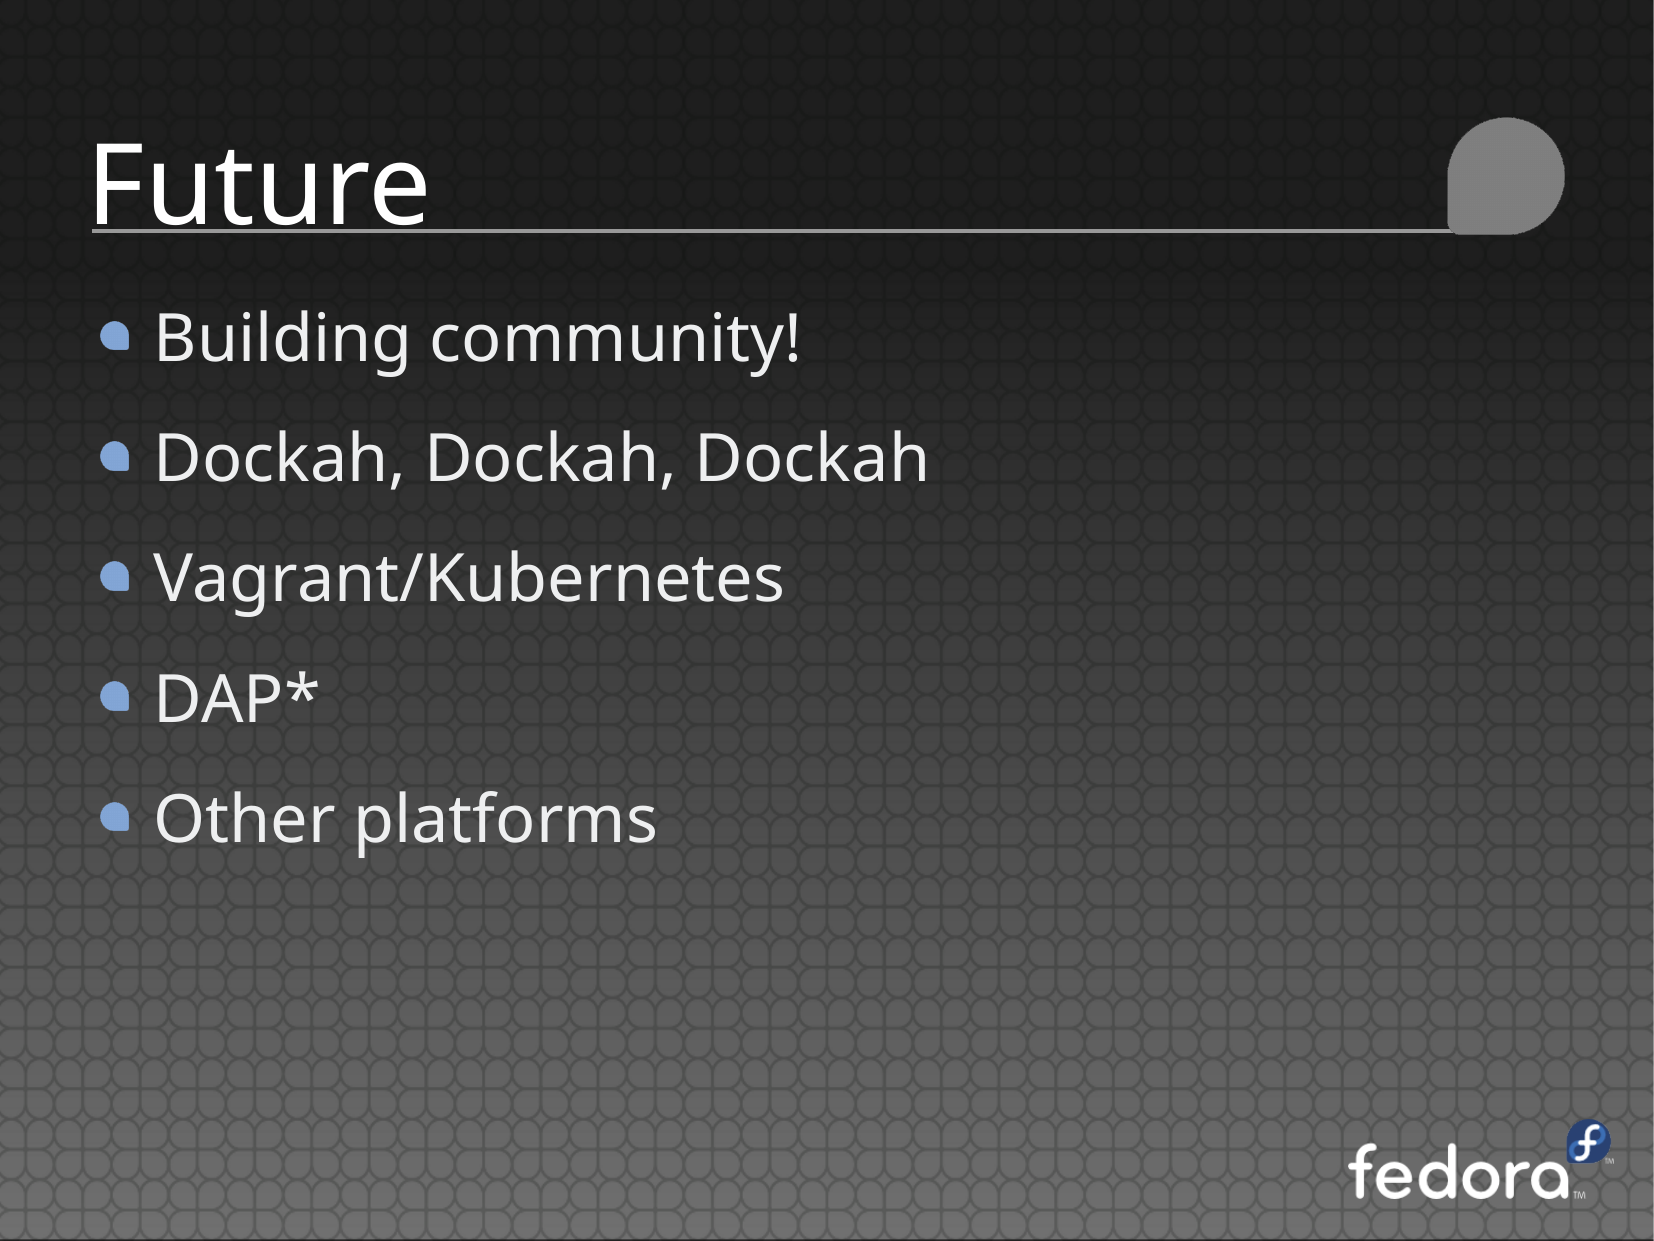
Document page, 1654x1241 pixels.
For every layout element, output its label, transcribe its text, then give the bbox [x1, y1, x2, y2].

title Future [86, 109, 1576, 253]
list Building community! Dockah, Dockah, Dockah Vagrant/Kubernetes DAP* Other platforms [82, 290, 1571, 1010]
picture [0, 0, 1654, 1241]
